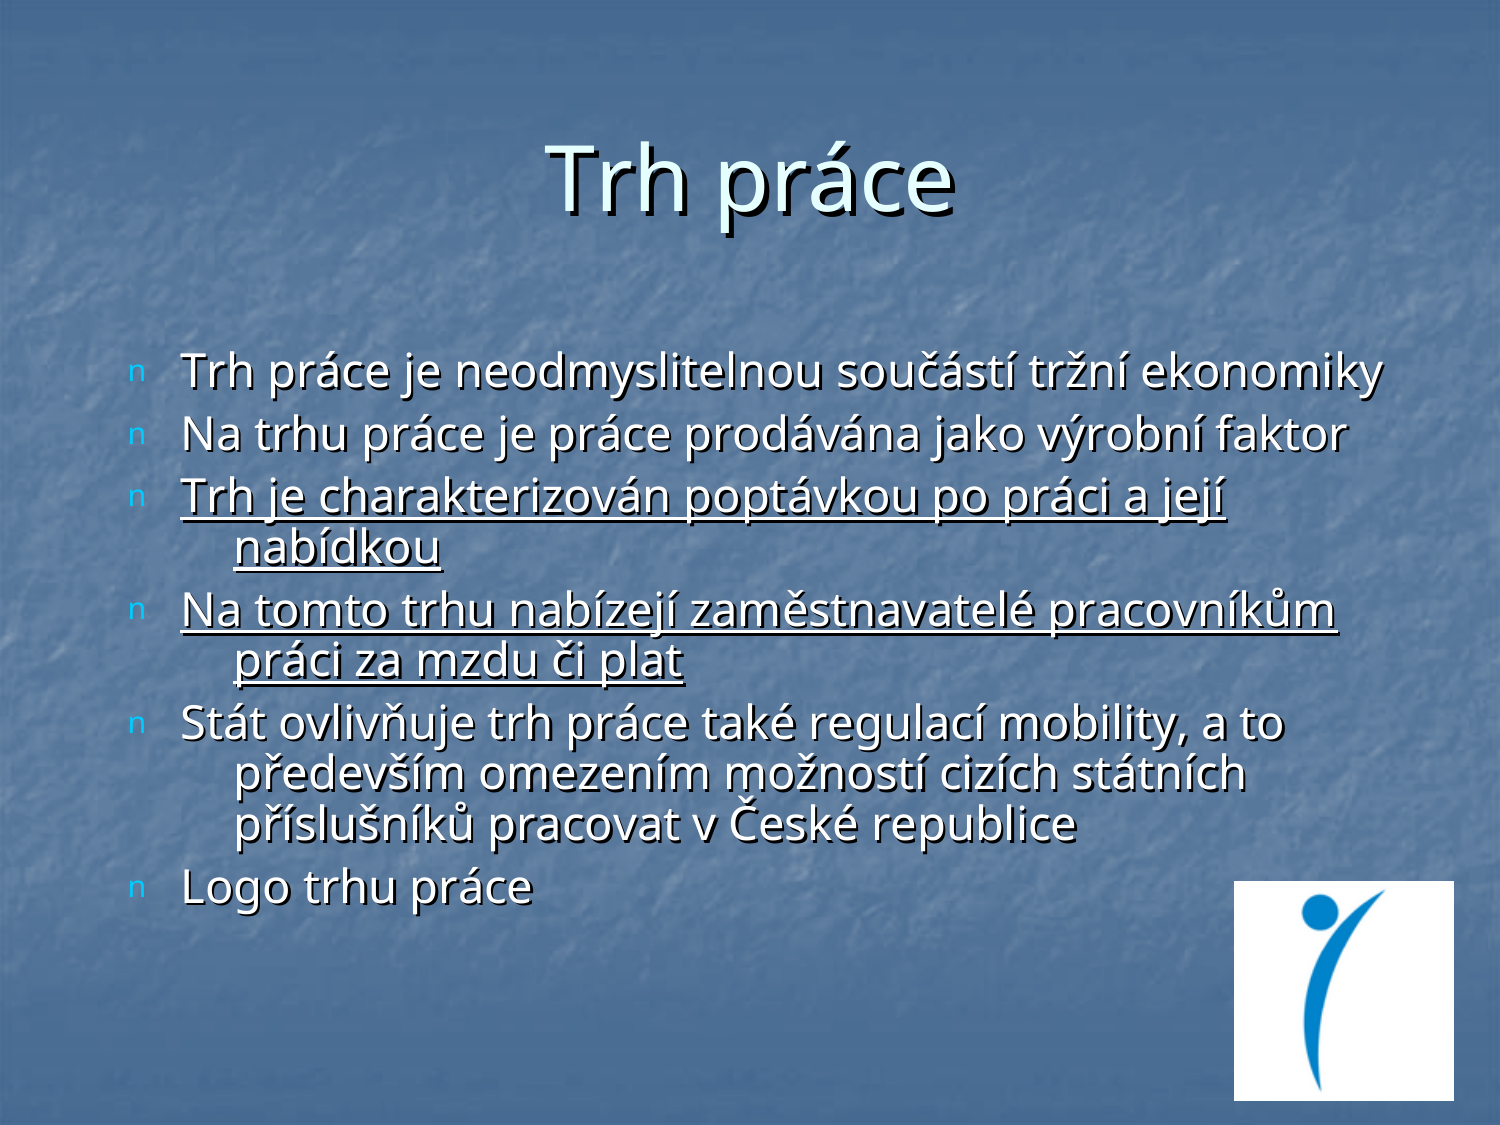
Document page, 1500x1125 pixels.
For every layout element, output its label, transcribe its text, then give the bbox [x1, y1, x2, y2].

title Trh práce [75, 62, 1426, 288]
picture [1234, 881, 1454, 1101]
list Trh práce je neodmyslitelnou součástí tržní ekonomiky Na trhu práce je práce prodávána jako výrobní faktor Trh je charakterizován poptávkou po práci a její nabídkou Na tomto trhu nabízejí zaměstnavatelé pracovníkům práci za mzdu či plat Stát ovlivňuje trh práce také regulací mobility, a to především omezením možností cizích státních příslušníků pracovat v České republice Logo trhu práce [112, 339, 1412, 995]
